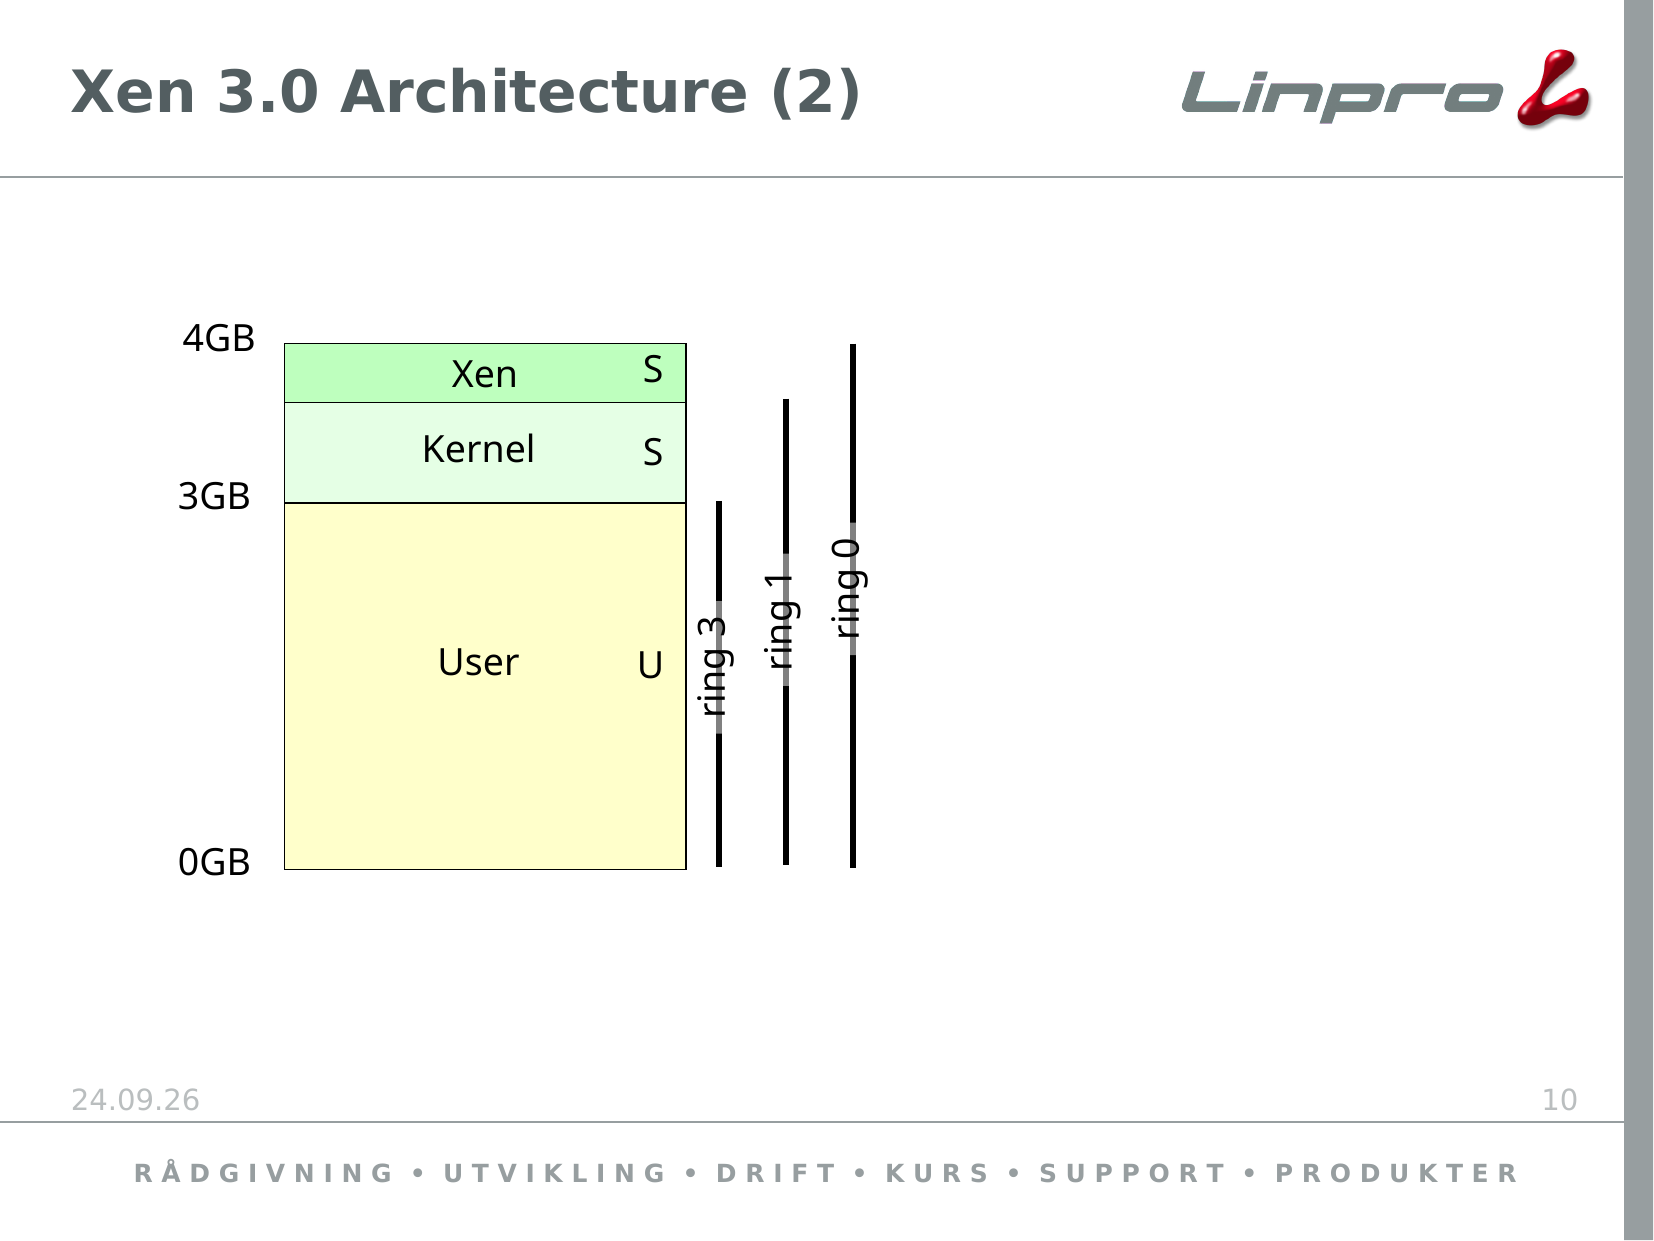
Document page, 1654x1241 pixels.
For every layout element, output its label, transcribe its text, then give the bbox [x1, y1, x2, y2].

text_box S [627, 335, 679, 402]
text_box Xen [284, 343, 686, 403]
text_box U [621, 630, 680, 698]
text_box 3GB [163, 461, 267, 529]
text_box S [627, 417, 679, 485]
text_box 0GB [163, 827, 267, 895]
picture [1181, 47, 1595, 133]
text_box User [422, 627, 535, 695]
title Xen 3.0 Architecture (2) [70, 58, 1559, 126]
text_box 4GB [167, 304, 271, 371]
text_box ring 0 [810, 522, 878, 656]
text_box [284, 403, 686, 870]
text_box Kernel [406, 415, 551, 482]
text_box ring 1 [743, 553, 811, 686]
text_box ring 3 [686, 601, 744, 734]
